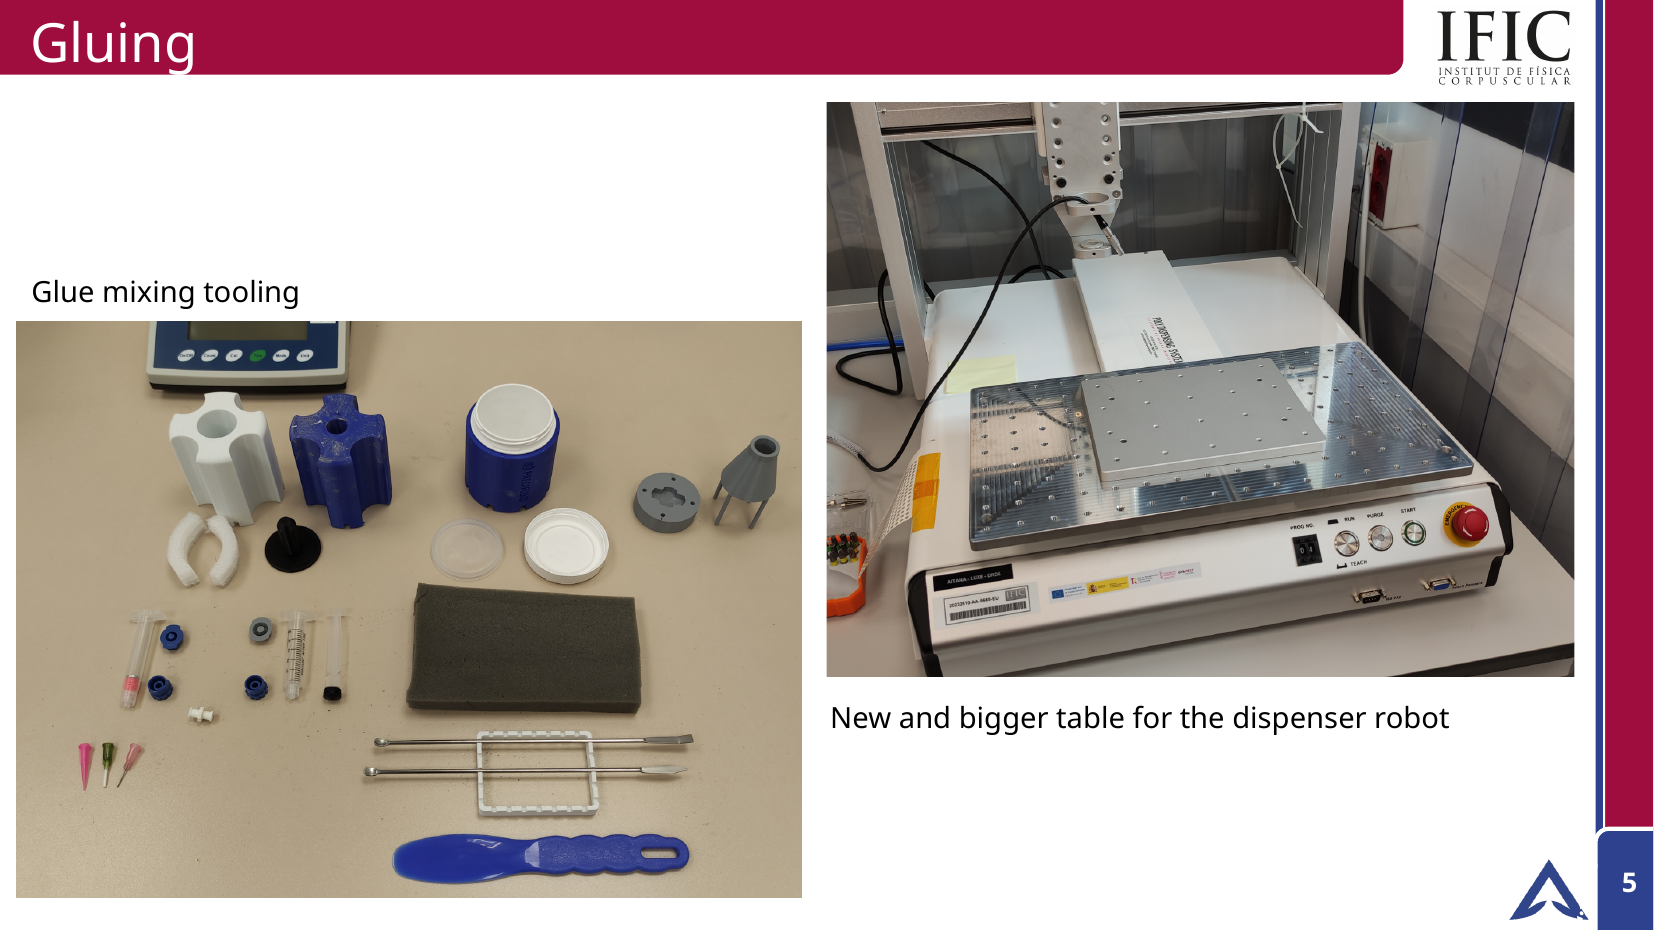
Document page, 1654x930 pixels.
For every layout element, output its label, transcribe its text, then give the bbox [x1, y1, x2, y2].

text_box New and bigger table for the dispenser robot [815, 691, 1563, 743]
text_box Glue mixing tooling [16, 266, 339, 317]
picture [16, 321, 802, 898]
picture [826, 102, 1575, 677]
text_box Gluing [29, 7, 1359, 74]
